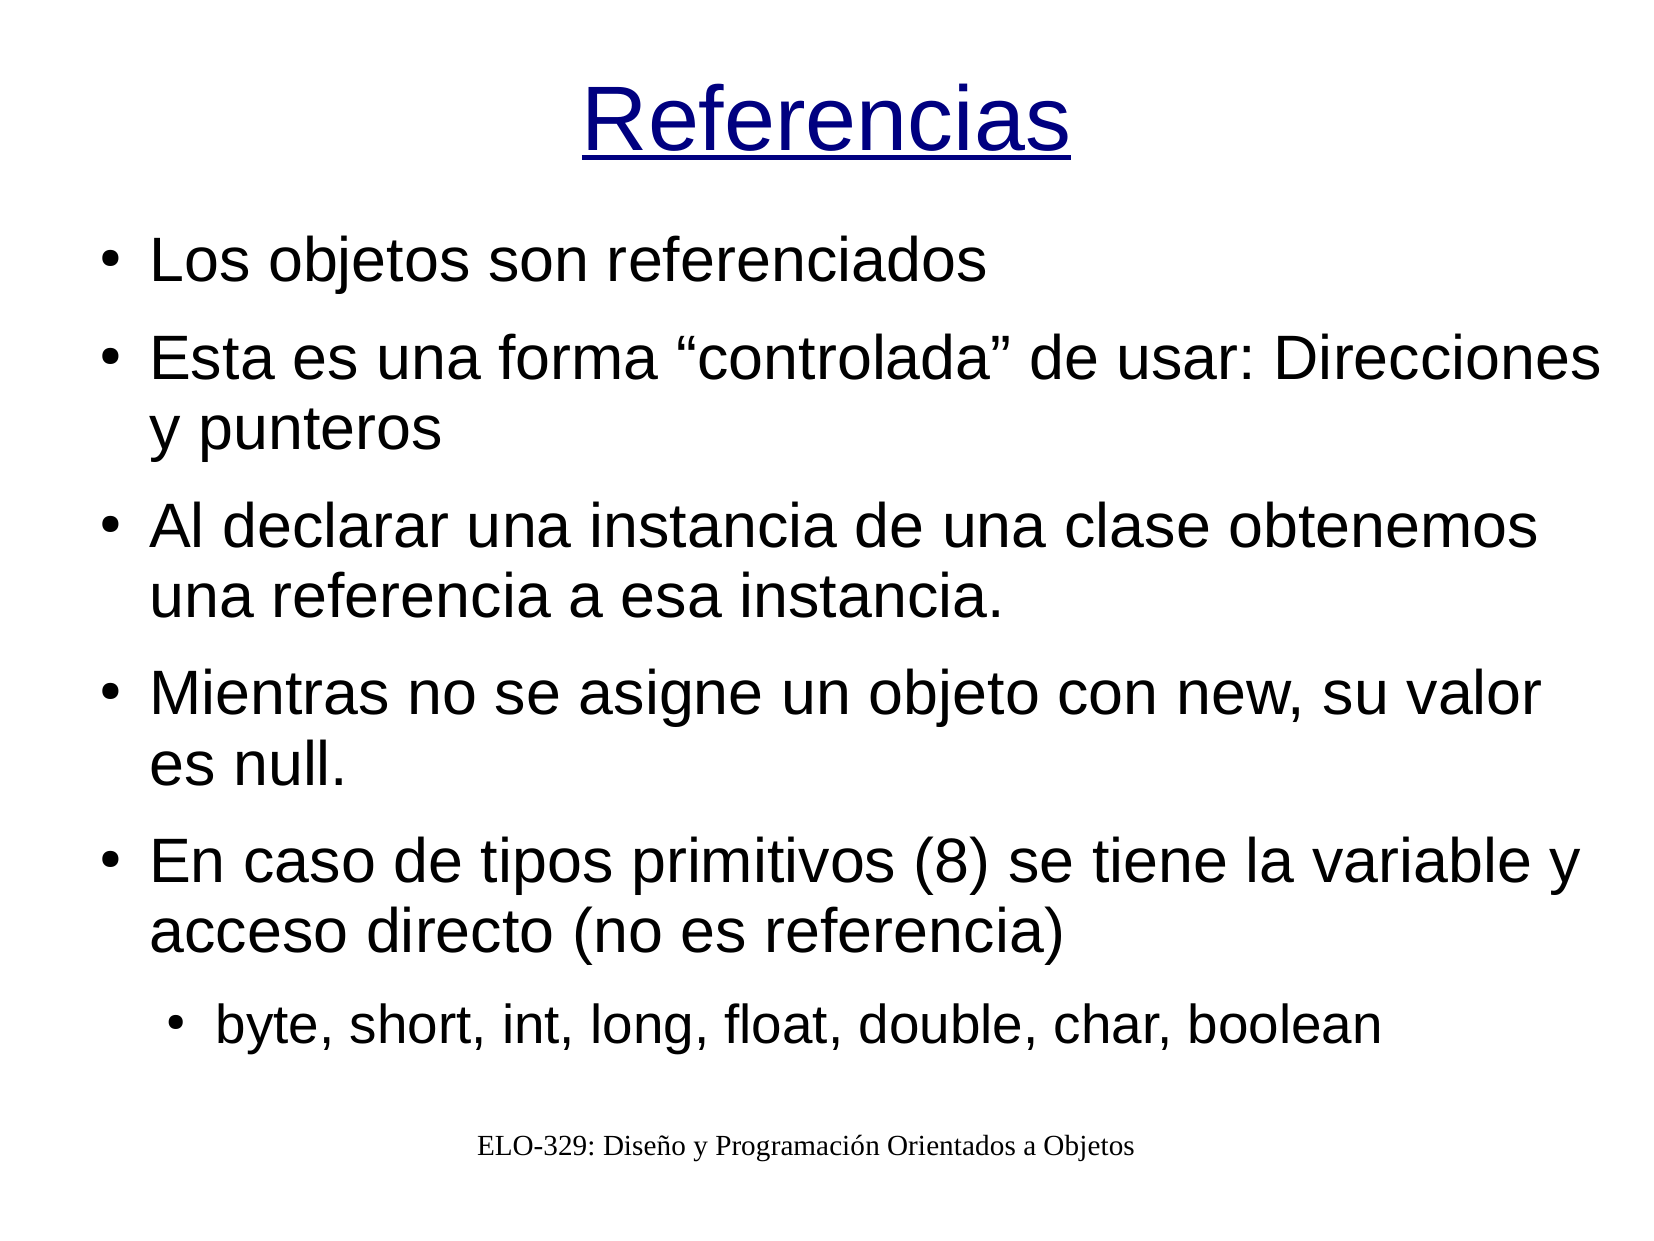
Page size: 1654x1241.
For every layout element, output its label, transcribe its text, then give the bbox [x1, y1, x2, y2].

list Los objetos son referenciados Esta es una forma “controlada” de usar: Direcciones y punteros Al declarar una instancia de una clase obtenemos una referencia a esa instancia. Mientras no se asigne un objeto con new, su valor es null. En caso de tipos primitivos (8) se tiene la variable y acceso directo (no es referencia) byte, short, int, long, float, double, char, boolean [82, 225, 1613, 1126]
title Referencias [82, 56, 1571, 181]
